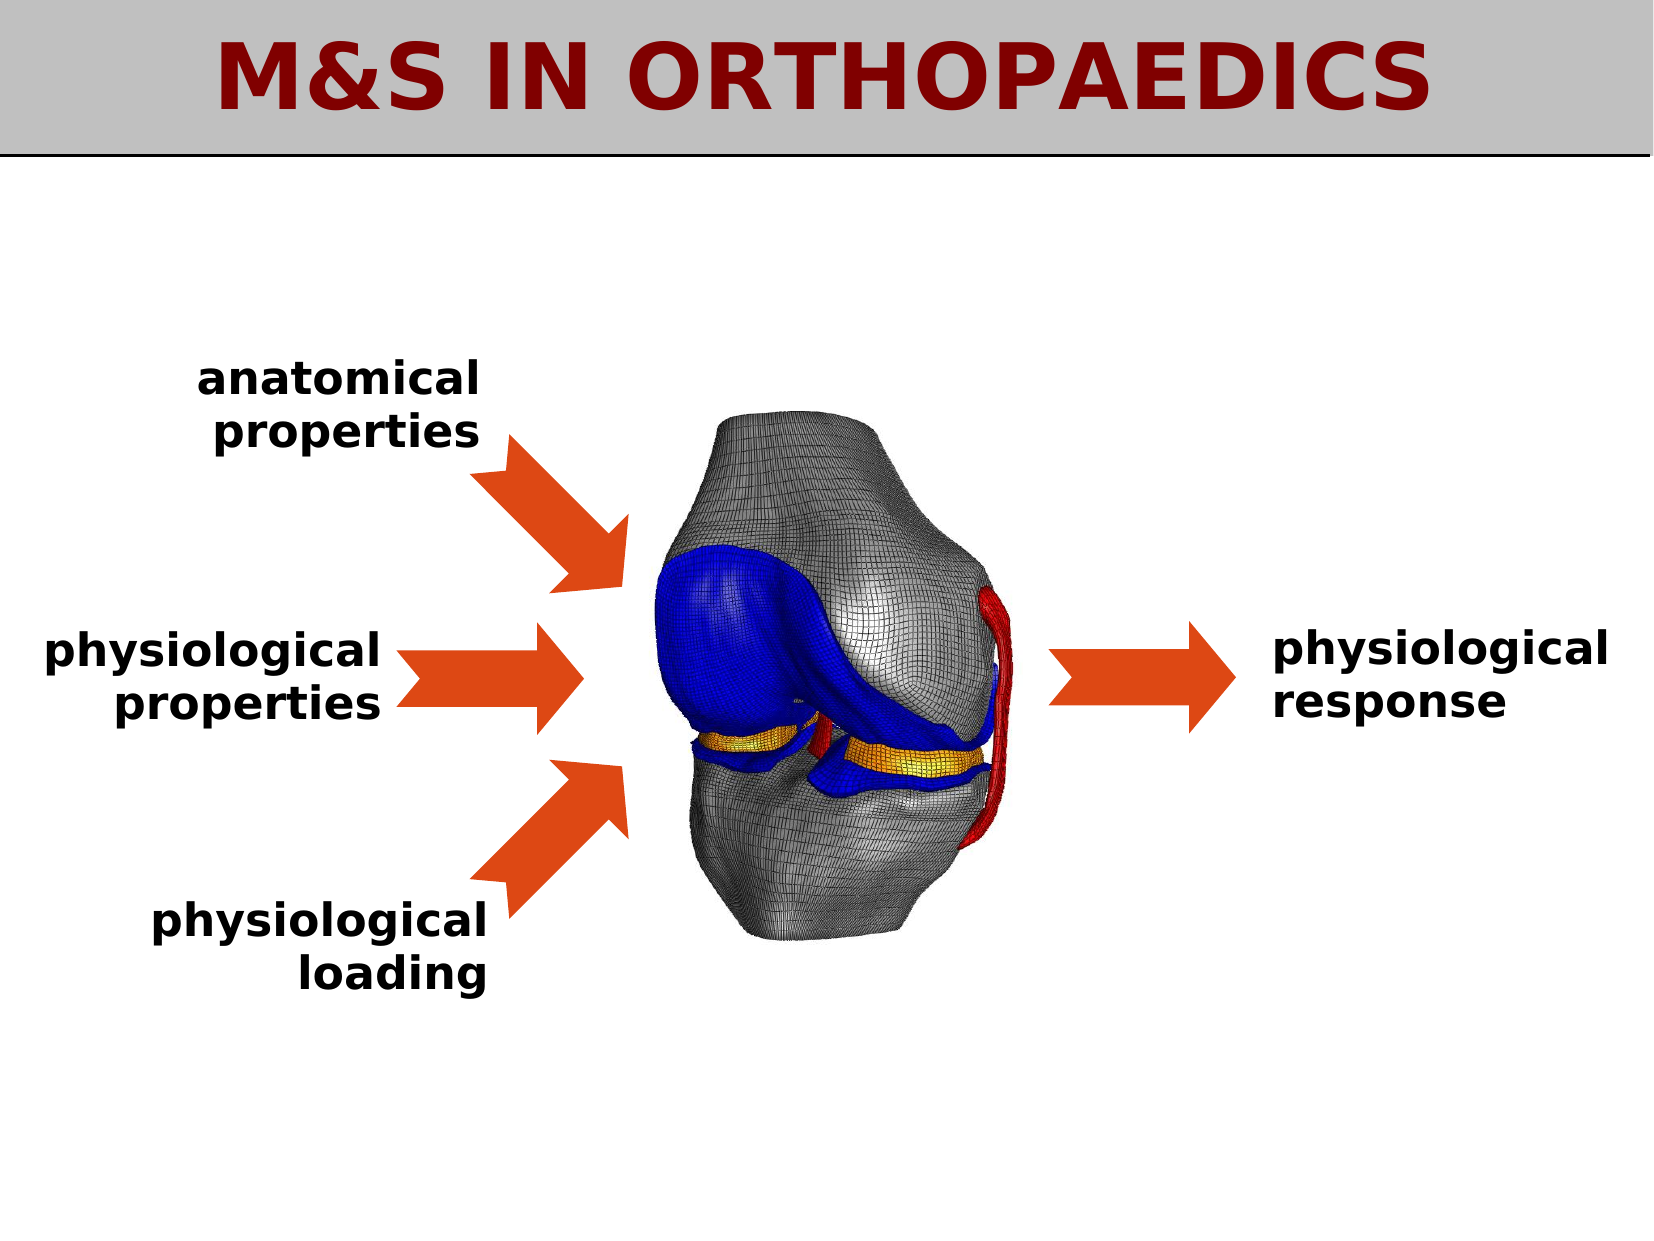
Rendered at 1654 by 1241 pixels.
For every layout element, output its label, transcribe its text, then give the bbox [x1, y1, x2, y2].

text_box anatomical properties [181, 344, 496, 466]
text_box [397, 622, 585, 735]
text_box physiological loading [135, 886, 504, 1008]
text_box physiological properties [28, 616, 397, 738]
text_box [0, 0, 1654, 156]
text_box [469, 759, 629, 919]
text_box [1048, 621, 1237, 734]
text_box physiological response [1256, 614, 1626, 736]
text_box [469, 434, 629, 594]
picture [636, 398, 1023, 955]
text_box M&S IN ORTHOPAEDICS [0, 24, 1651, 132]
